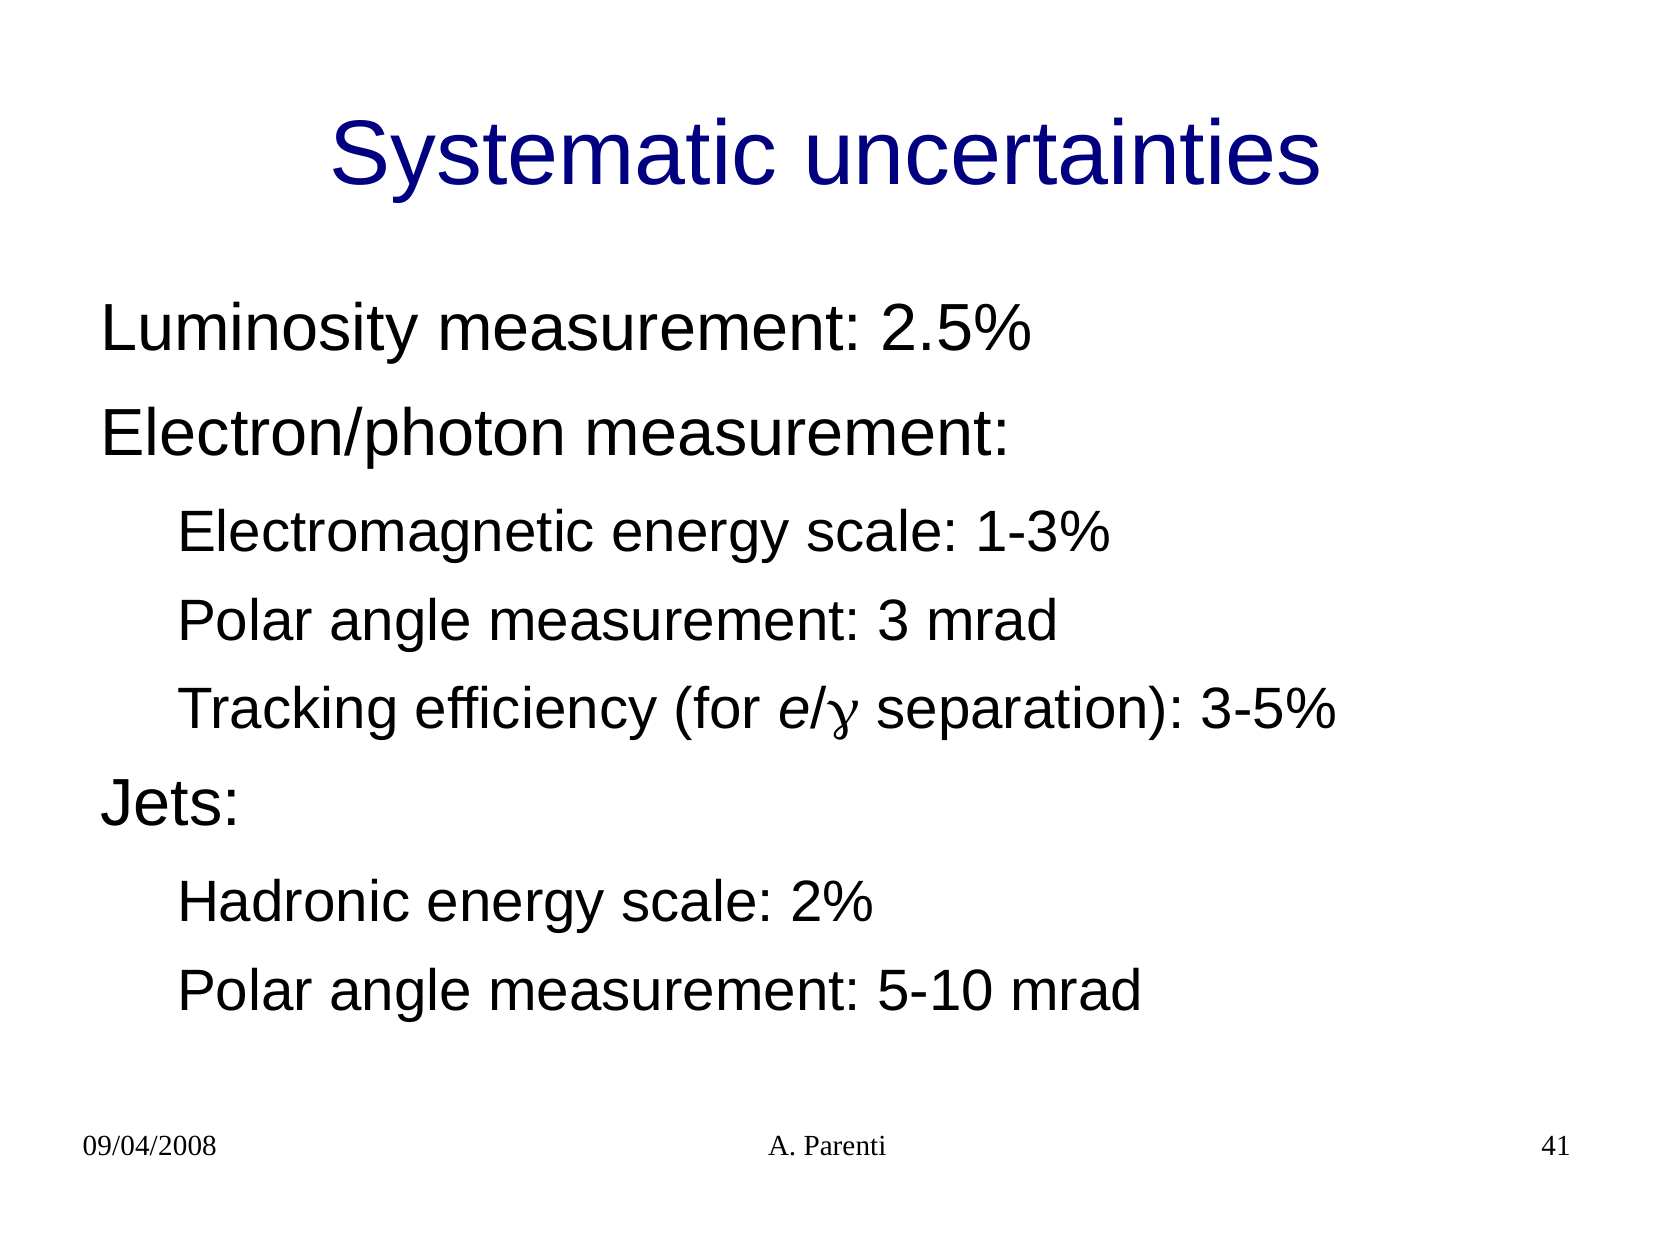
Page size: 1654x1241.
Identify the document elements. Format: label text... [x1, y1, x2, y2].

list Luminosity measurement: 2.5% Electron/photon measurement: Electromagnetic energy scale: 1-3% Polar angle measurement: 3 mrad Tracking efficiency (for e/g separation): 3-5% Jets: Hadronic energy scale: 2% Polar angle measurement: 5-10 mrad [82, 290, 1571, 1094]
title Systematic uncertainties [82, 49, 1571, 257]
